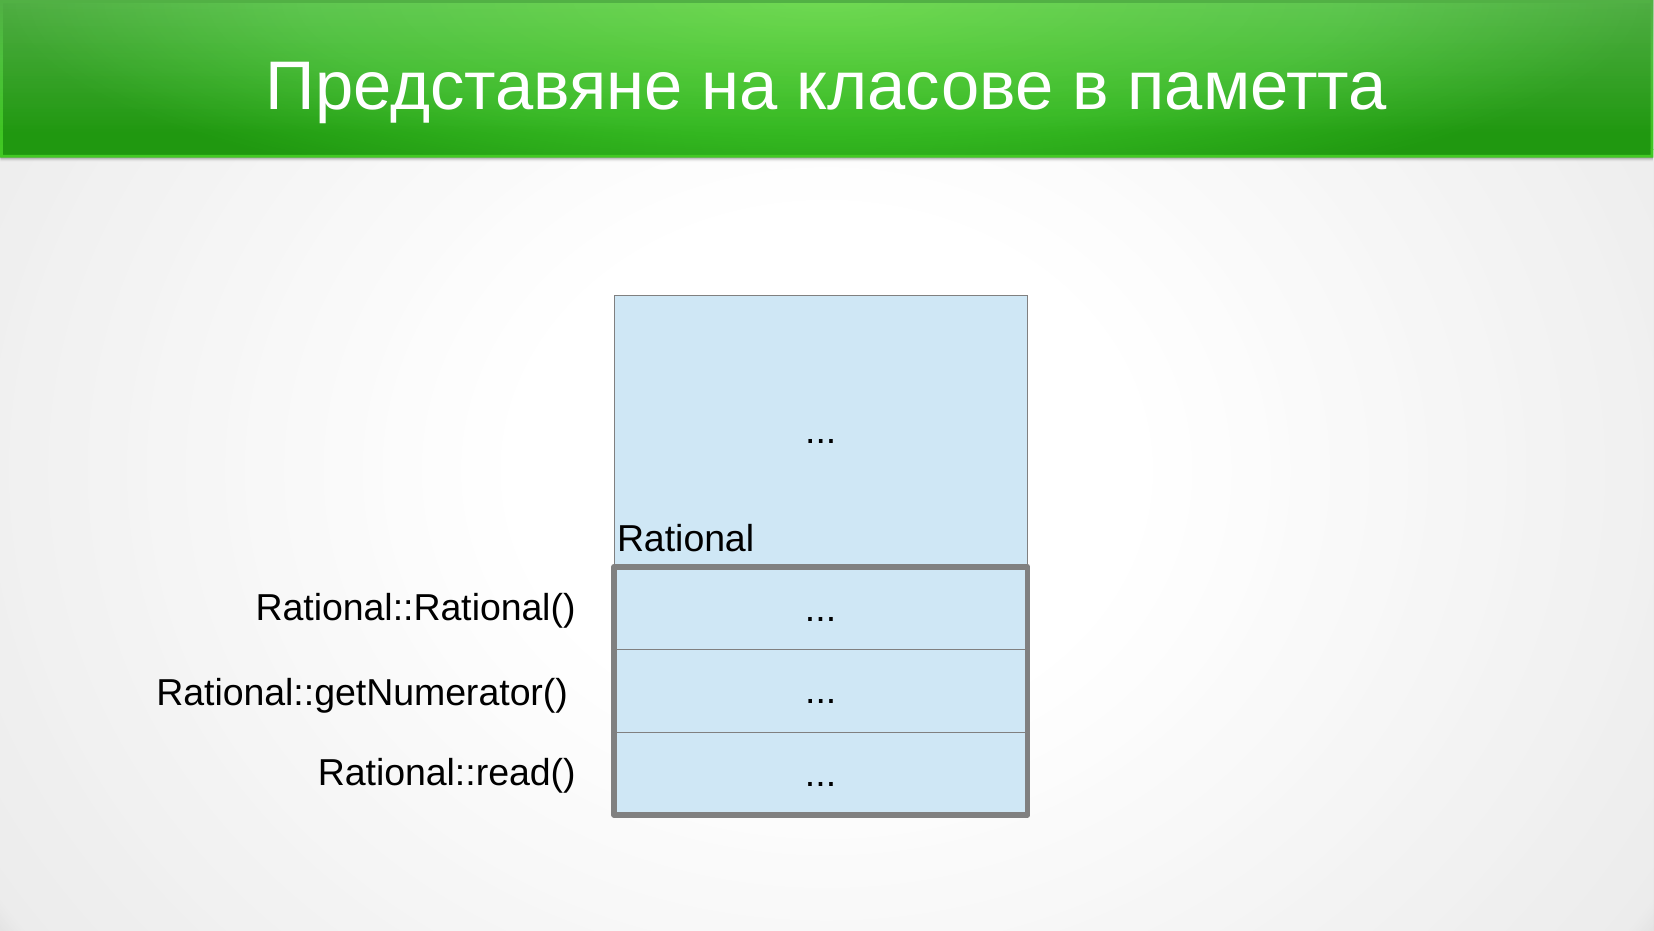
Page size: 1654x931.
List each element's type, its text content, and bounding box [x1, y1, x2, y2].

text_box ... [617, 570, 1025, 650]
text_box ... [617, 733, 1025, 812]
text_box Rational::Rational() [240, 578, 591, 636]
text_box ... [617, 650, 1025, 733]
text_box Rational::getNumerator() [141, 663, 591, 721]
title Представяне на класове в паметта [82, 37, 1571, 135]
text_box Rational::read() [303, 744, 591, 801]
text_box Rational [602, 510, 770, 567]
text_box ... [614, 295, 1028, 564]
